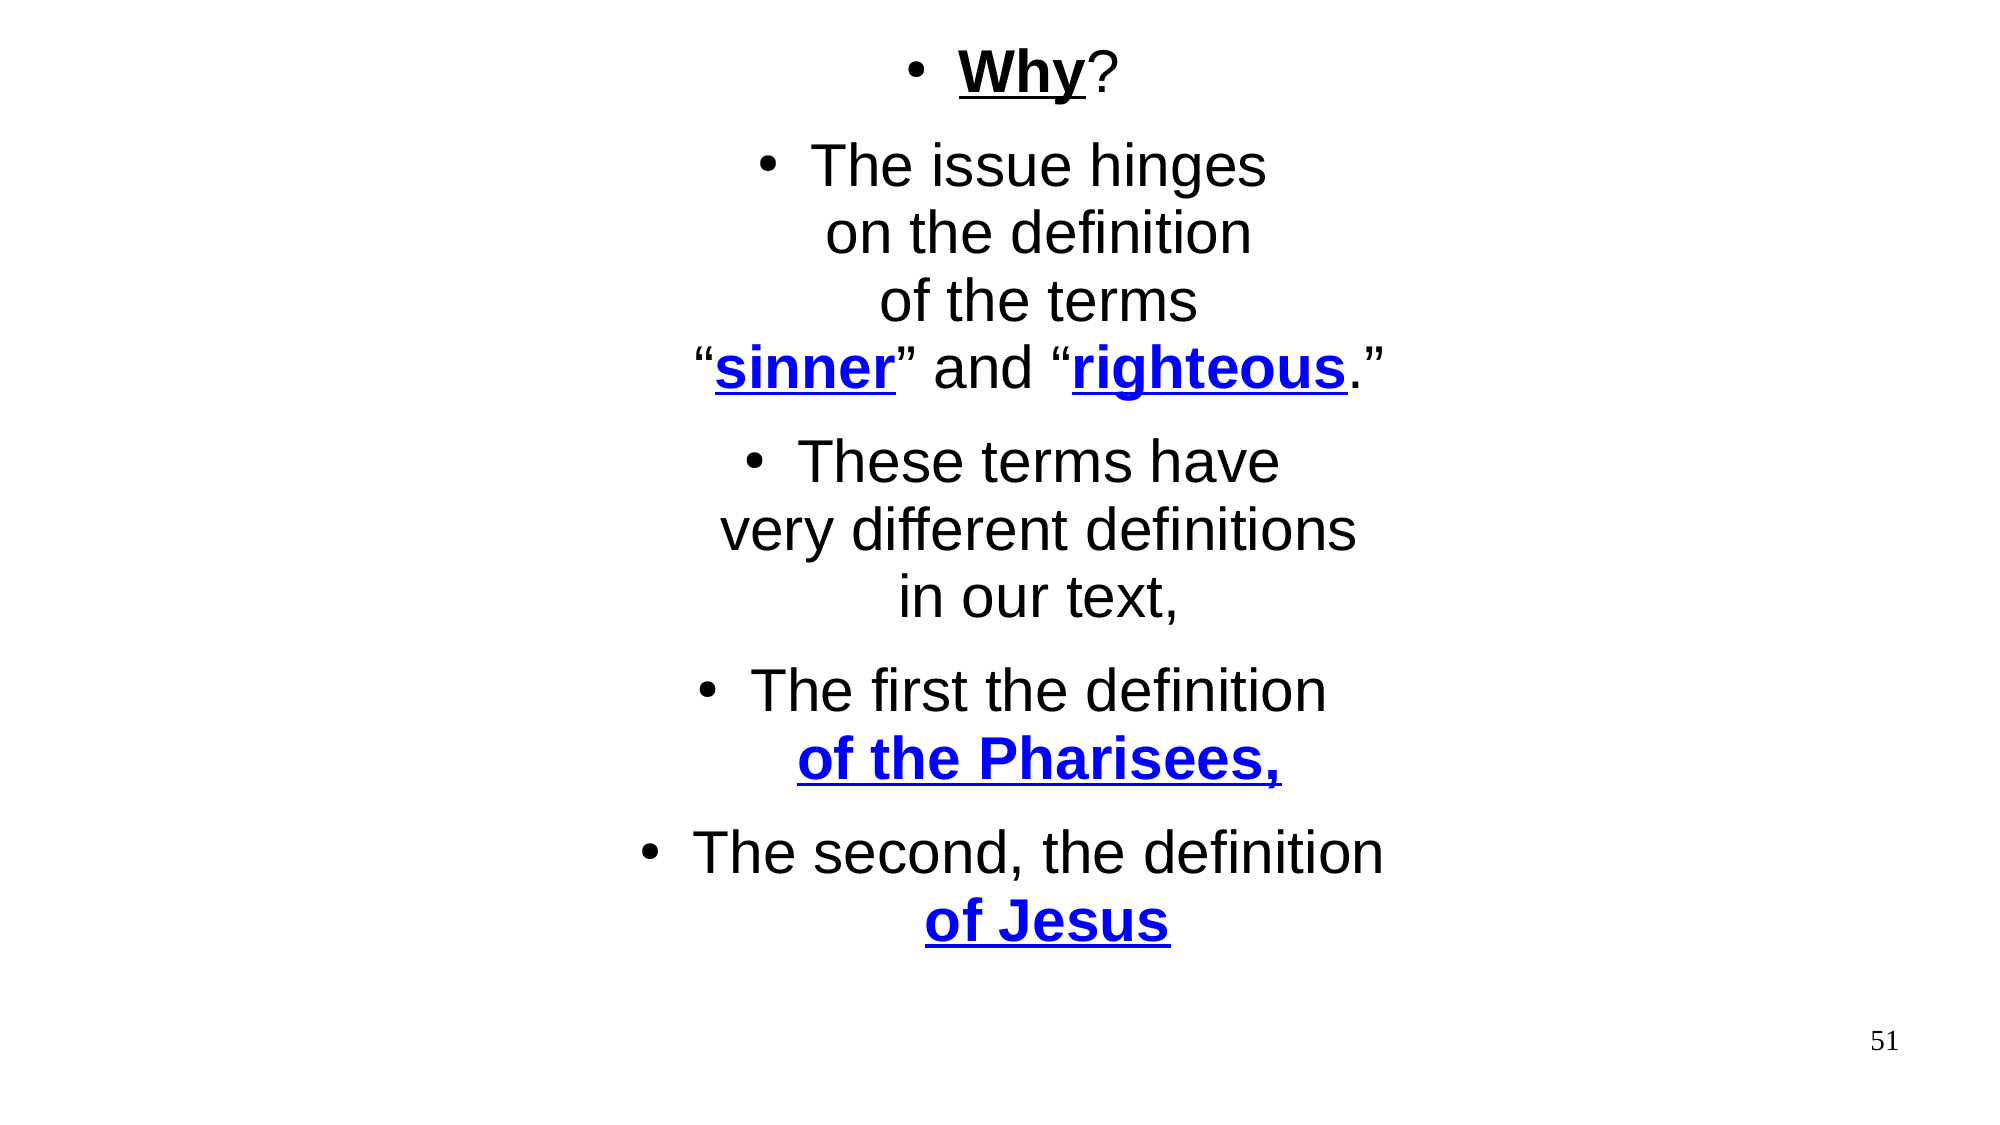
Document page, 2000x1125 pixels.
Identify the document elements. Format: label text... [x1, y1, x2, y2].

list Why? The issue hinges on the definition of the terms “sinner” and “righteous.” These terms have very different definitions in our text, The first the definition of the Pharisees, The second, the definition of Jesus [37, 37, 1988, 1088]
